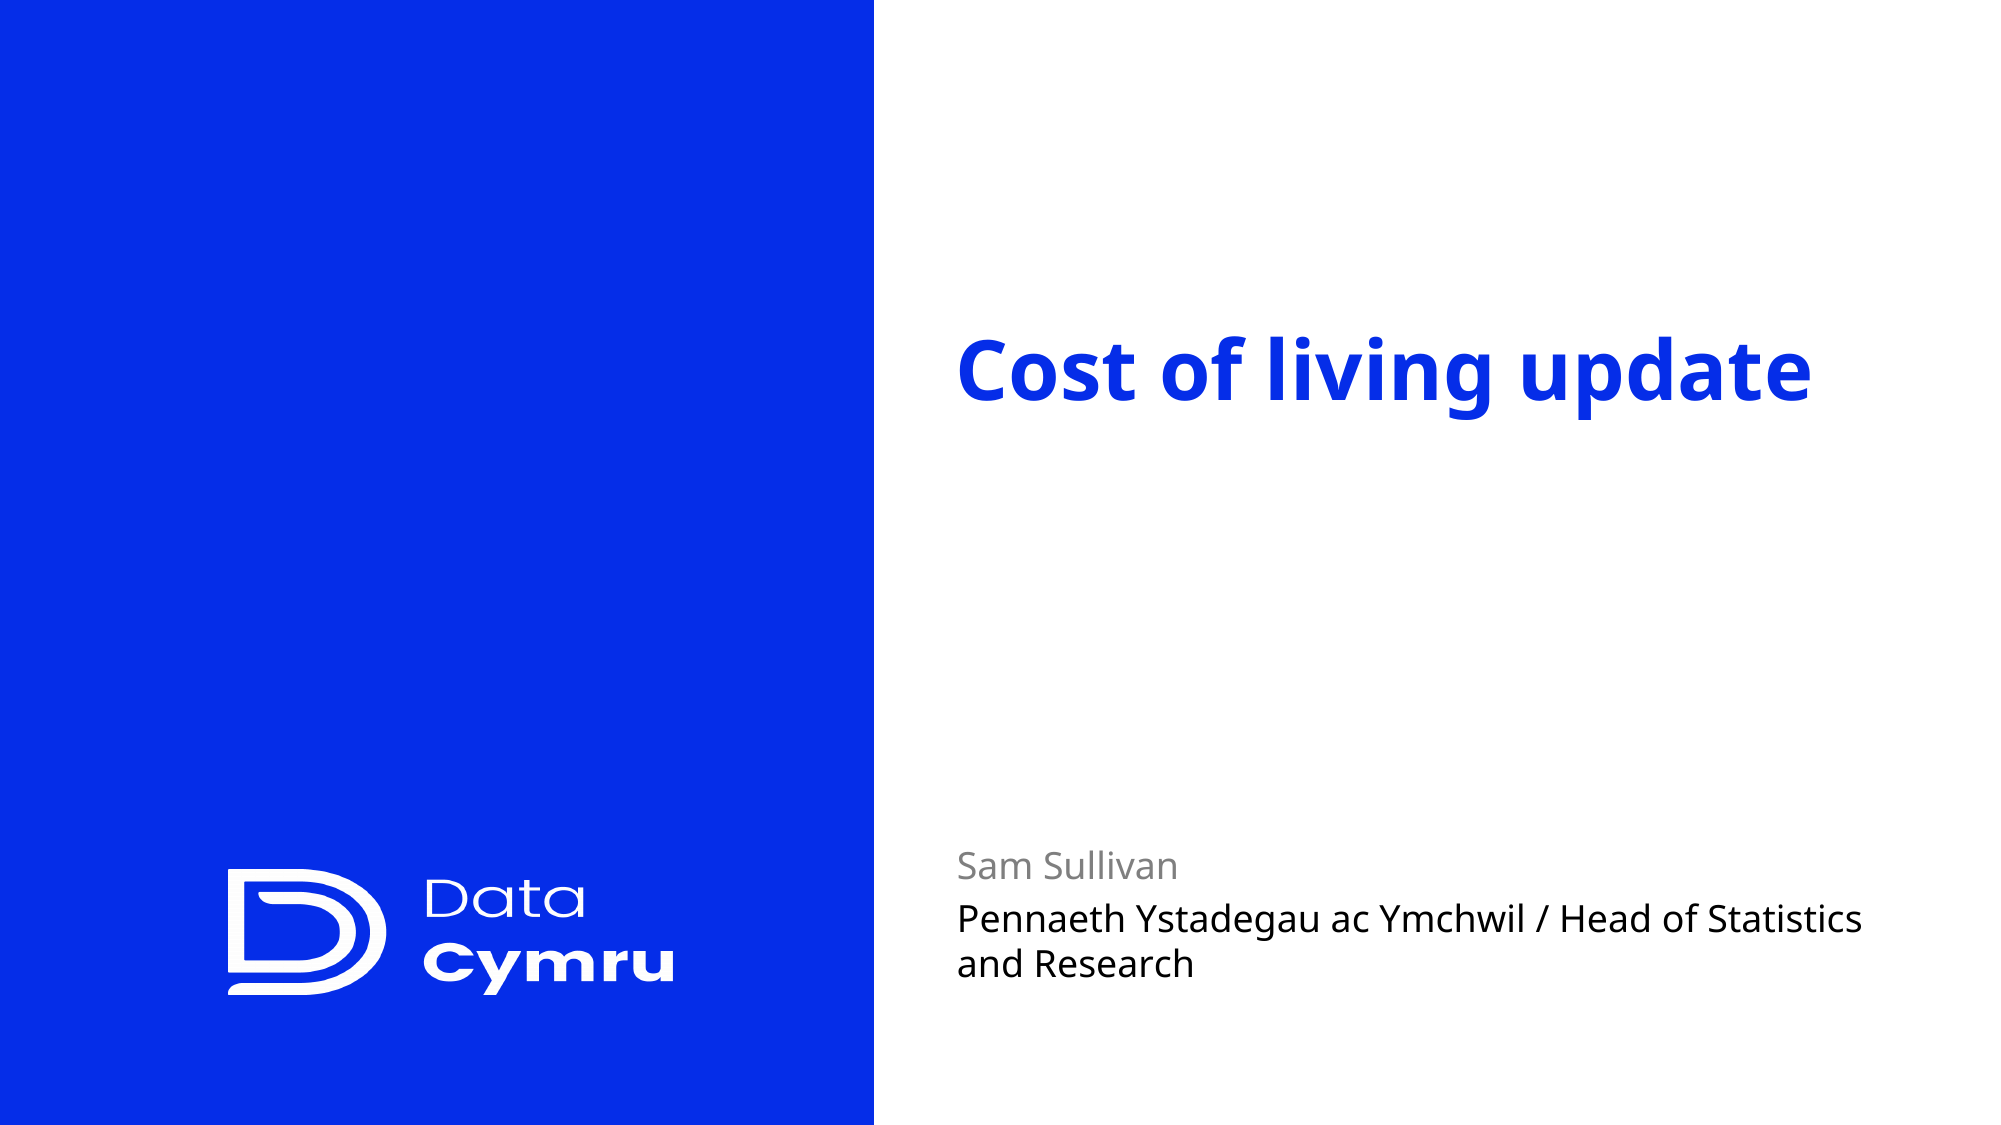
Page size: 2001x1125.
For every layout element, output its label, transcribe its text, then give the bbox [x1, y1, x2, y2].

subtitle Sam Sullivan Pennaeth Ystadegau ac Ymchwil / Head of Statistics and Research [941, 834, 1946, 930]
title Cost of living update [940, 137, 1922, 598]
